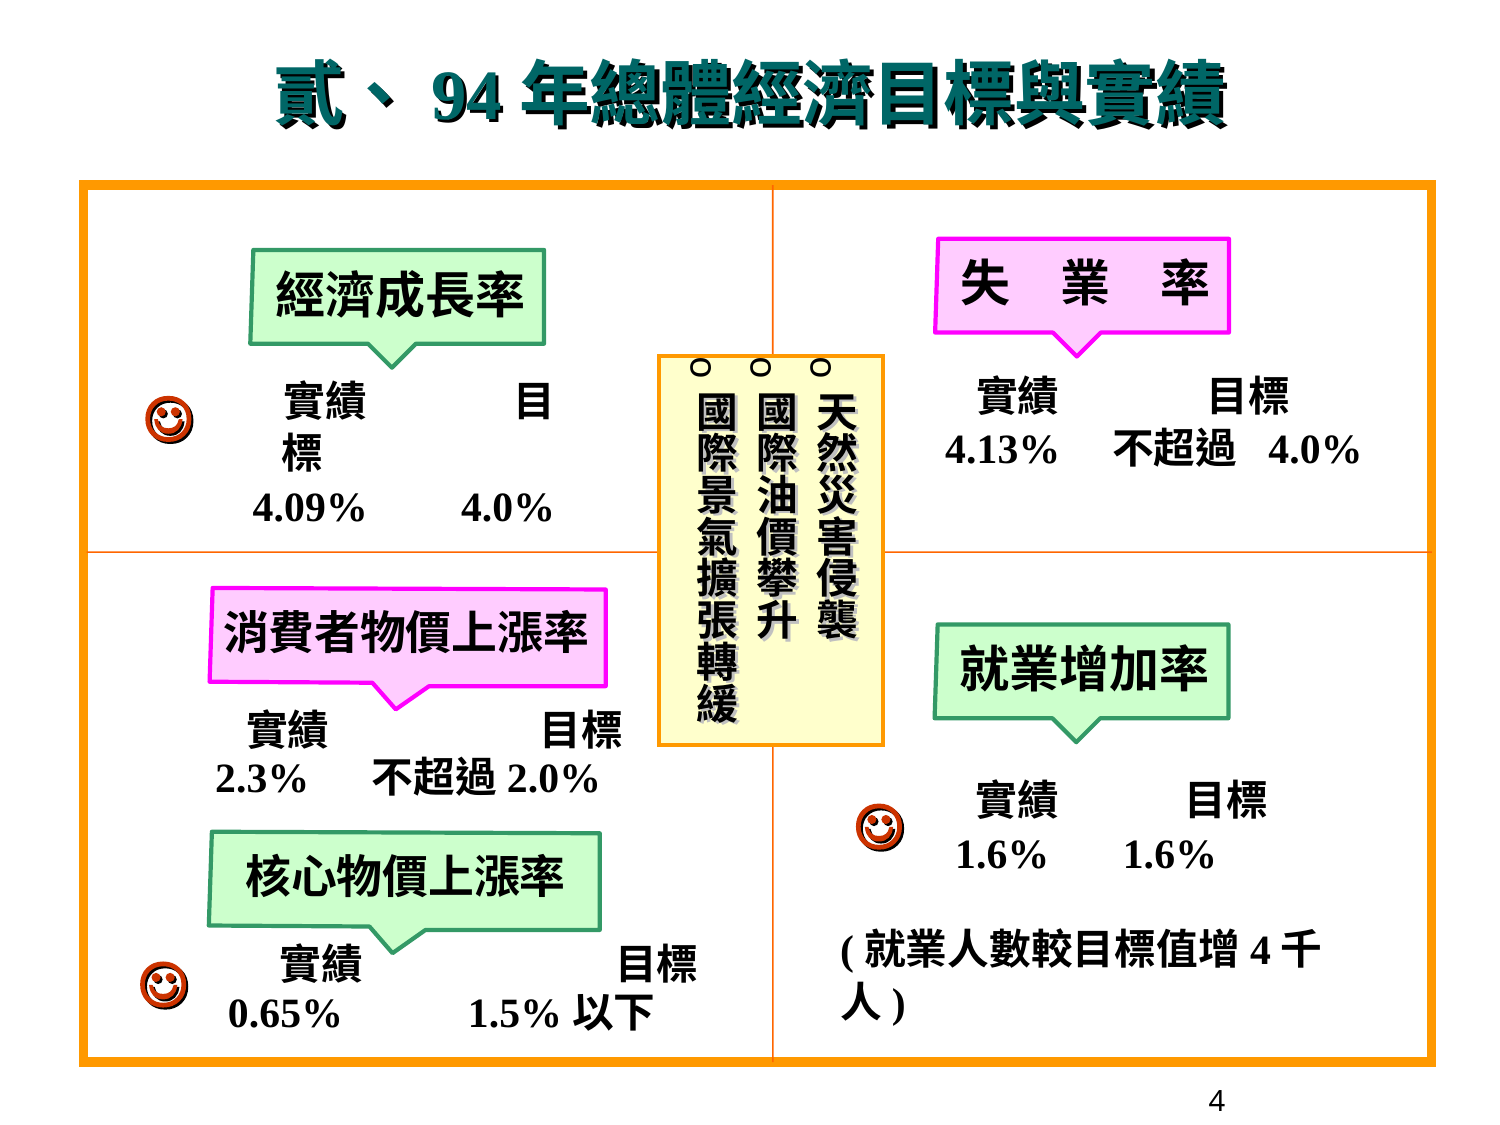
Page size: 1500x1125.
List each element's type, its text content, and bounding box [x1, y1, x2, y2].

text_box 實績 目標 1.6% 1.6% [933, 763, 1427, 922]
text_box 實績 目標 2.3% 不超過2.0% [203, 698, 715, 858]
text_box 經濟成長率 [207, 251, 595, 411]
text_box  [123, 939, 198, 1025]
text_box 實績 目標 4.13% 不超過 4.0% [933, 358, 1428, 518]
text_box  [839, 781, 914, 867]
text_box 消費者物價上漲率 [192, 592, 620, 752]
text_box 失 業 率 [891, 240, 1279, 400]
text_box 天然災害侵襲 國際油價攀升 國際景氣擴張轉緩 [658, 355, 883, 746]
text_box [211, 831, 600, 836]
text_box 貳、94年總體經濟目標與實績 [0, 41, 1500, 141]
text_box 實績 目標 4.09% 4.0% [241, 411, 592, 523]
text_box 就業增加率 [891, 626, 1279, 785]
text_box 核心物價上漲率 [191, 836, 620, 995]
text_box  [128, 373, 203, 460]
text_box 實績 目標 0.65% 1.5%以下 [216, 933, 728, 1092]
text_box (就業人數較目標值增4千人) [828, 912, 1383, 1034]
text_box [212, 587, 606, 592]
text_box [1193, 1054, 1500, 1125]
